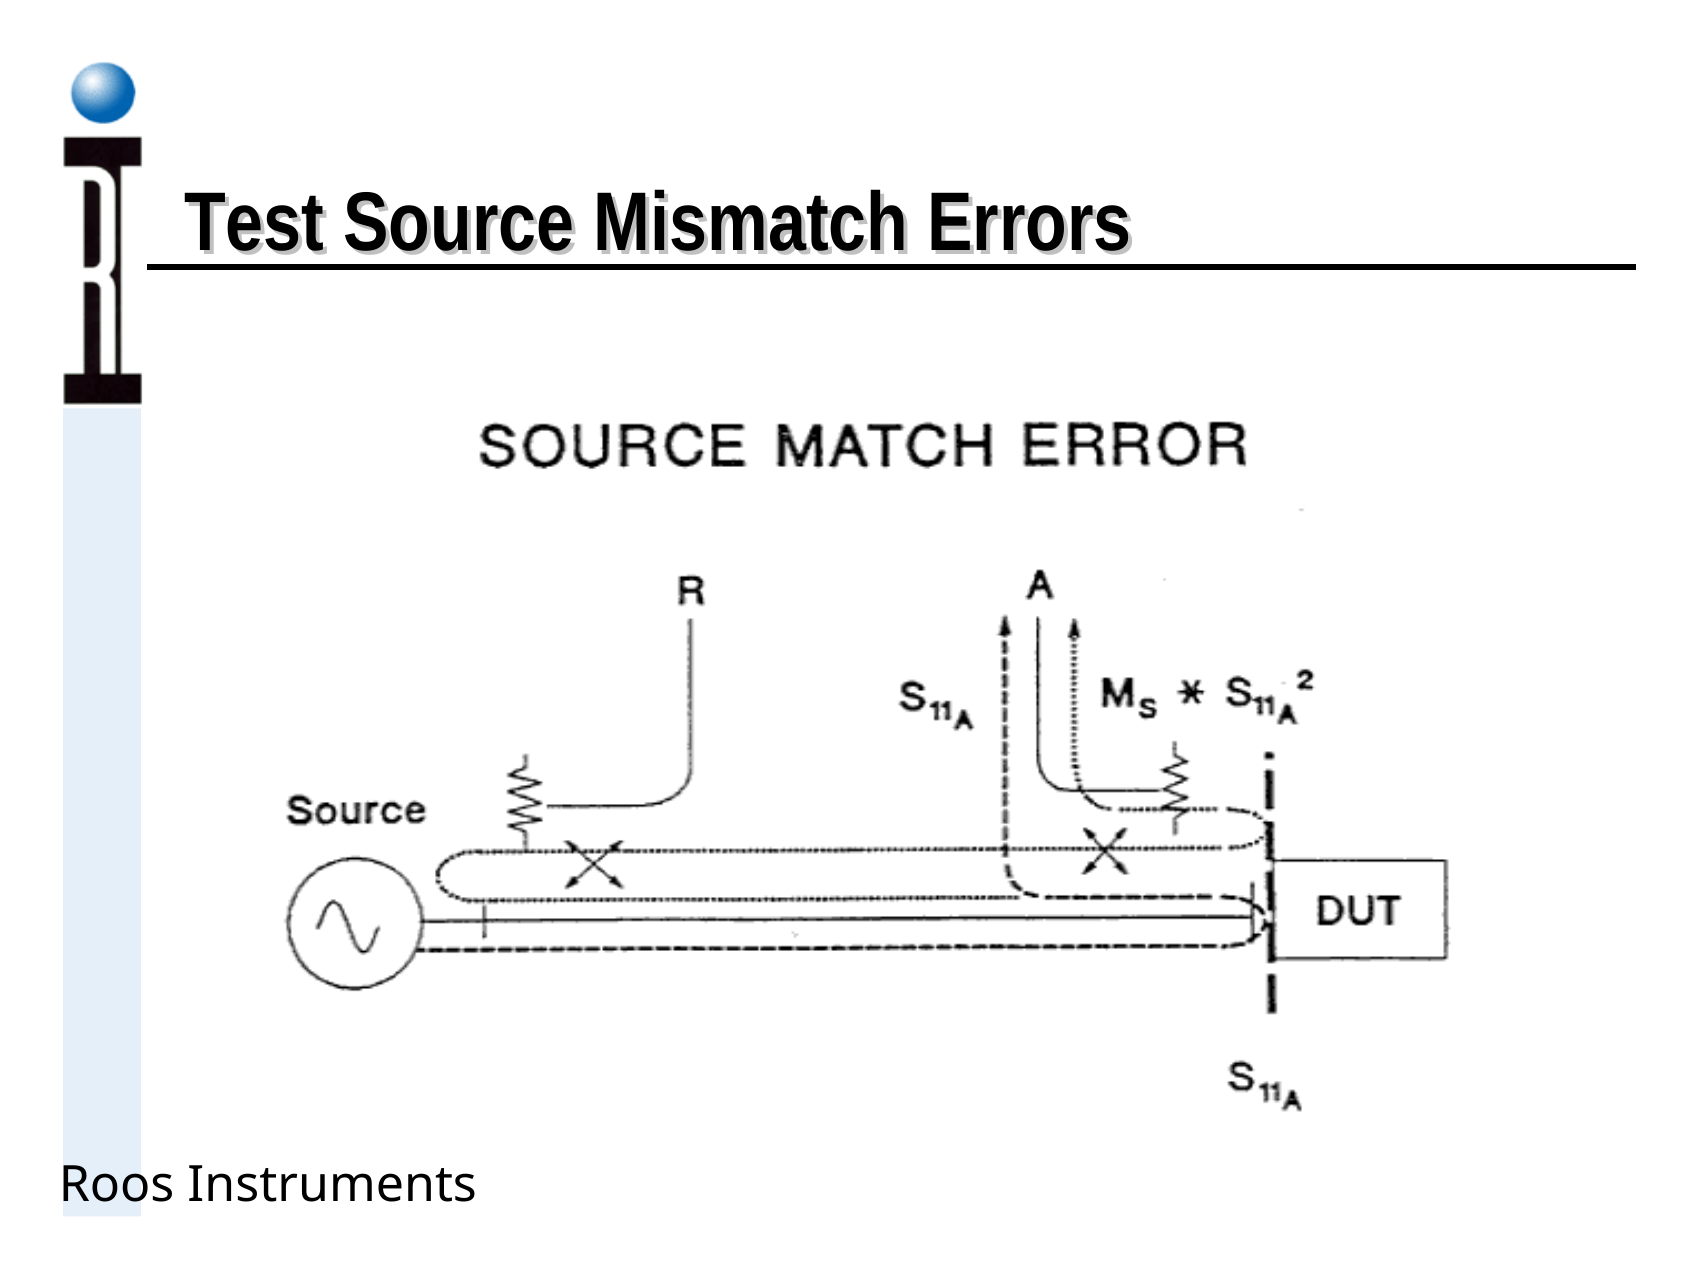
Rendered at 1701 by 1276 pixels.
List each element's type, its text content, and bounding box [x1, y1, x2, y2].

picture [276, 393, 1460, 1137]
picture [59, 58, 147, 411]
text_box Test Source Mismatch Errors [184, 92, 1539, 268]
